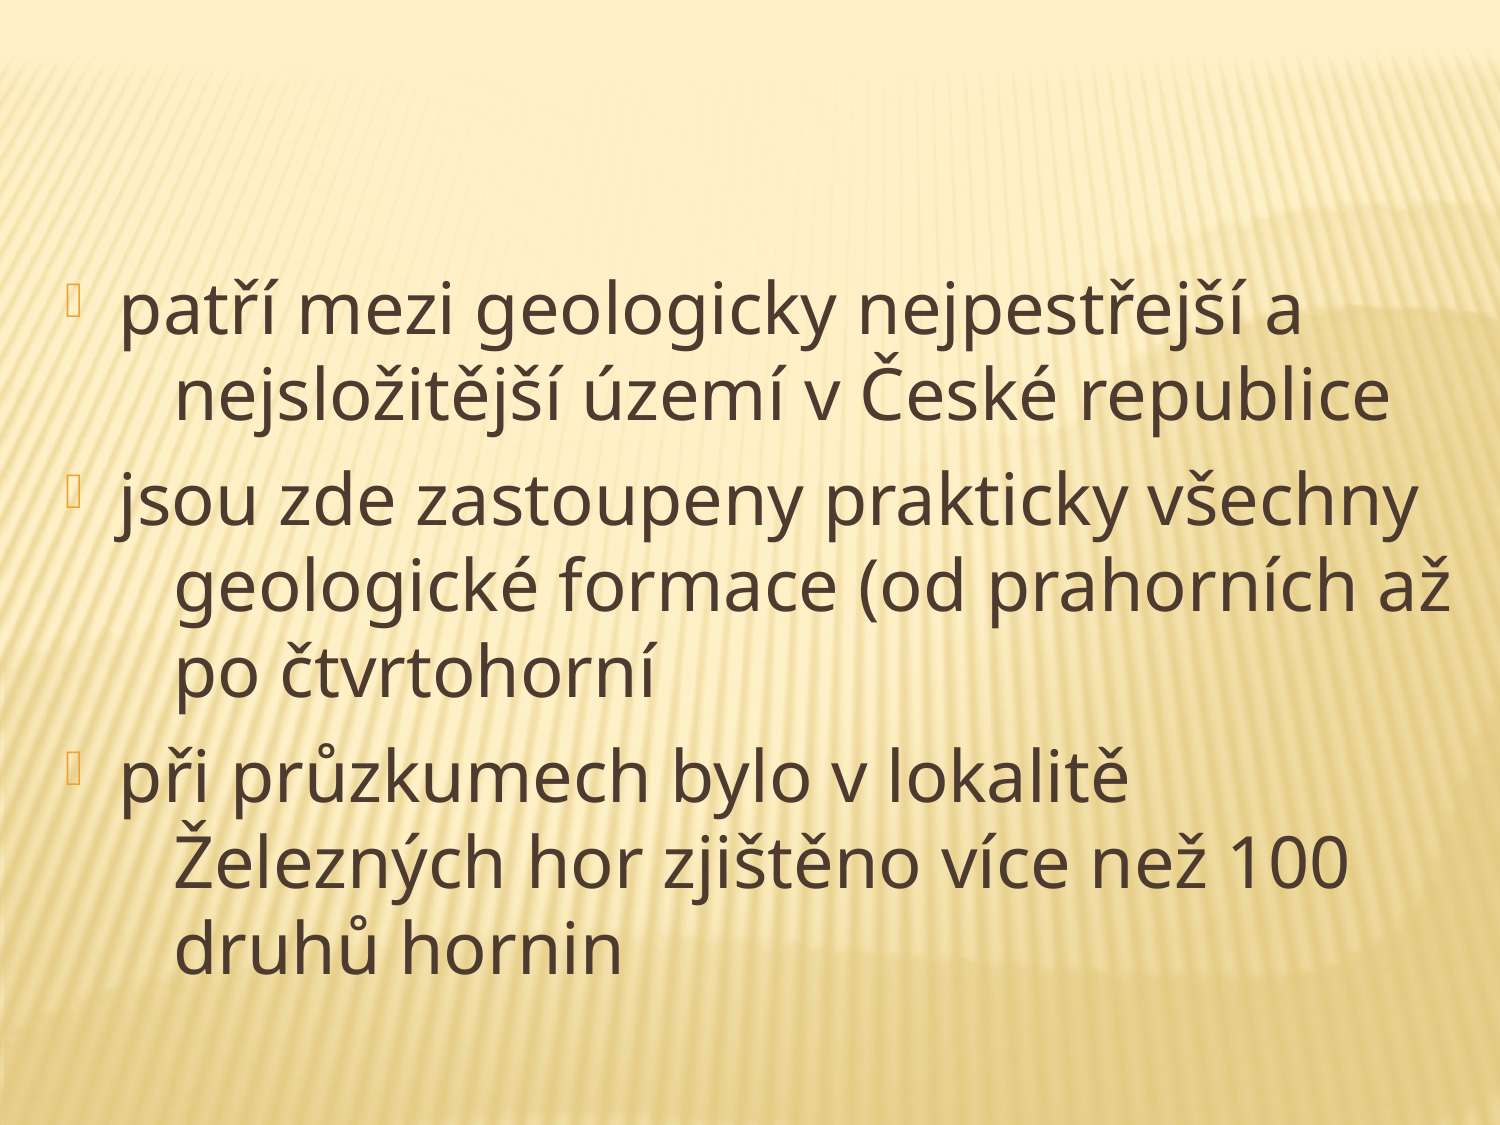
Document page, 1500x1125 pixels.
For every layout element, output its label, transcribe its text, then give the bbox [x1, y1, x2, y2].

list patří mezi geologicky nejpestřejší a nejsložitější území v České republice jsou zde zastoupeny prakticky všechny geologické formace (od prahorních až po čtvrtohorní při průzkumech bylo v lokalitě Železných hor zjištěno více než 100 druhů hornin [50, 254, 1476, 998]
